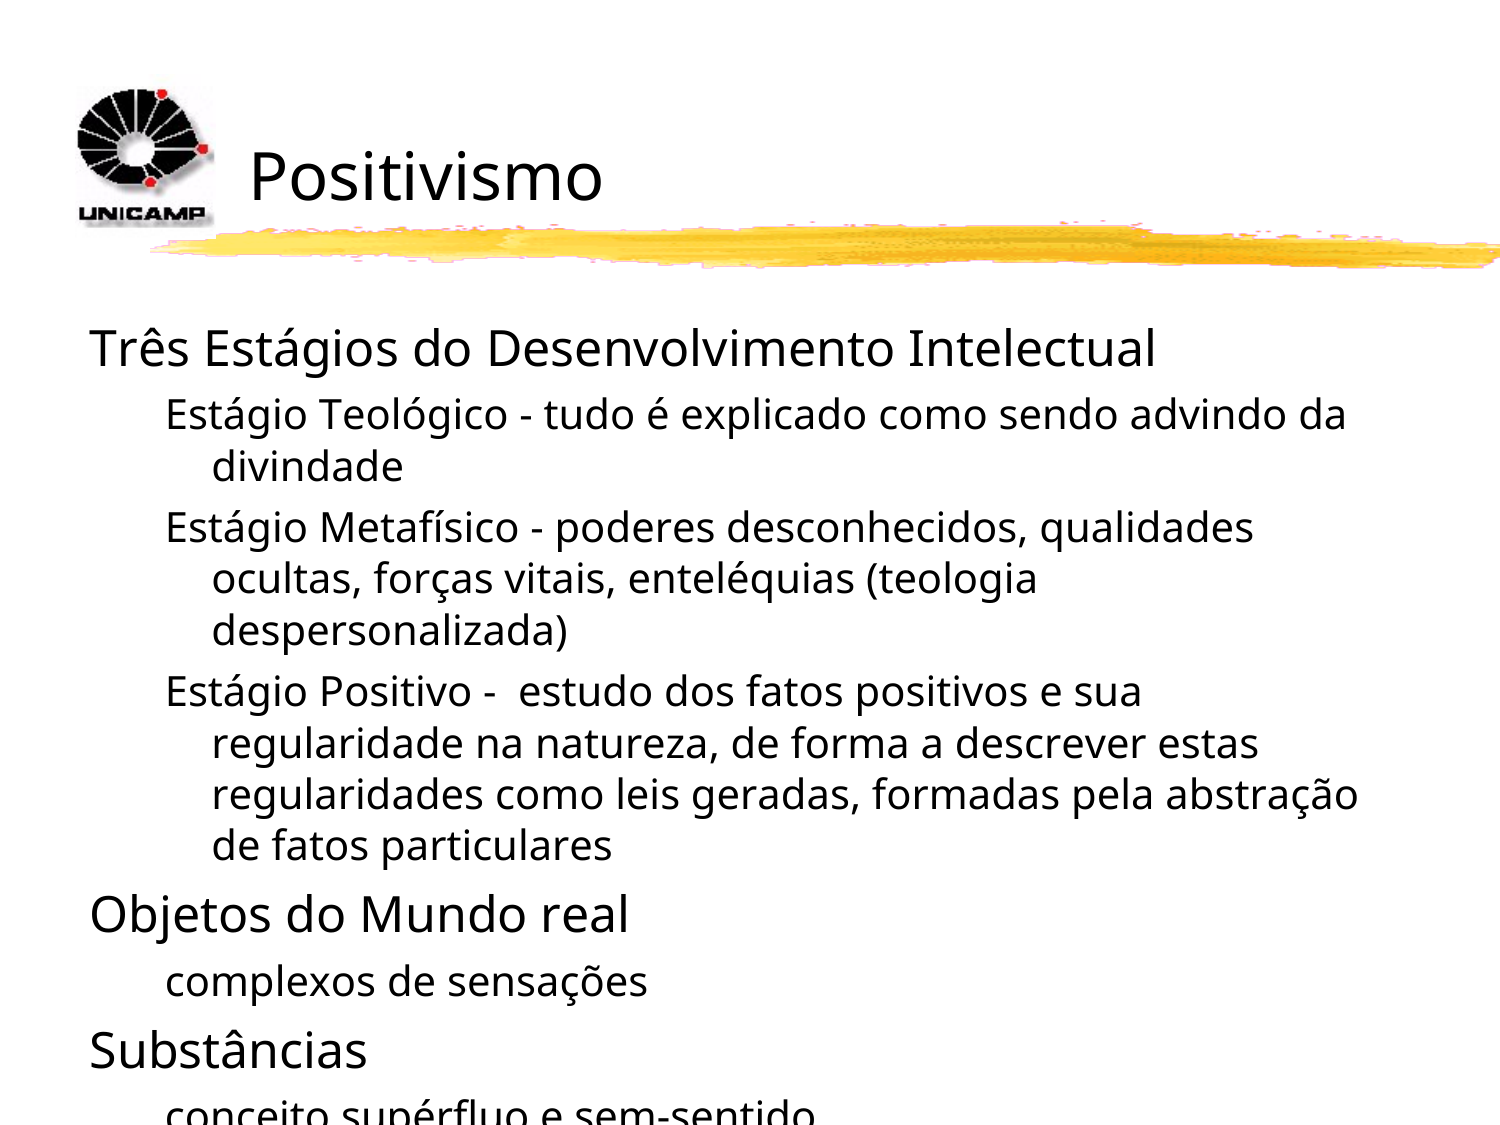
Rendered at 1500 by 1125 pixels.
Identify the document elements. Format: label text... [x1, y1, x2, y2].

list Três Estágios do Desenvolvimento Intelectual Estágio Teológico - tudo é explicado como sendo advindo da divindade Estágio Metafísico - poderes desconhecidos, qualidades ocultas, forças vitais, enteléquias (teologia despersonalizada) Estágio Positivo - estudo dos fatos positivos e sua regularidade na natureza, de forma a descrever estas regularidades como leis geradas, formadas pela abstração de fatos particulares Objetos do Mundo real complexos de sensações Substâncias conceito supérfluo e sem-sentido [74, 309, 1417, 994]
title Positivismo [233, 37, 1434, 225]
picture [75, 74, 1500, 279]
